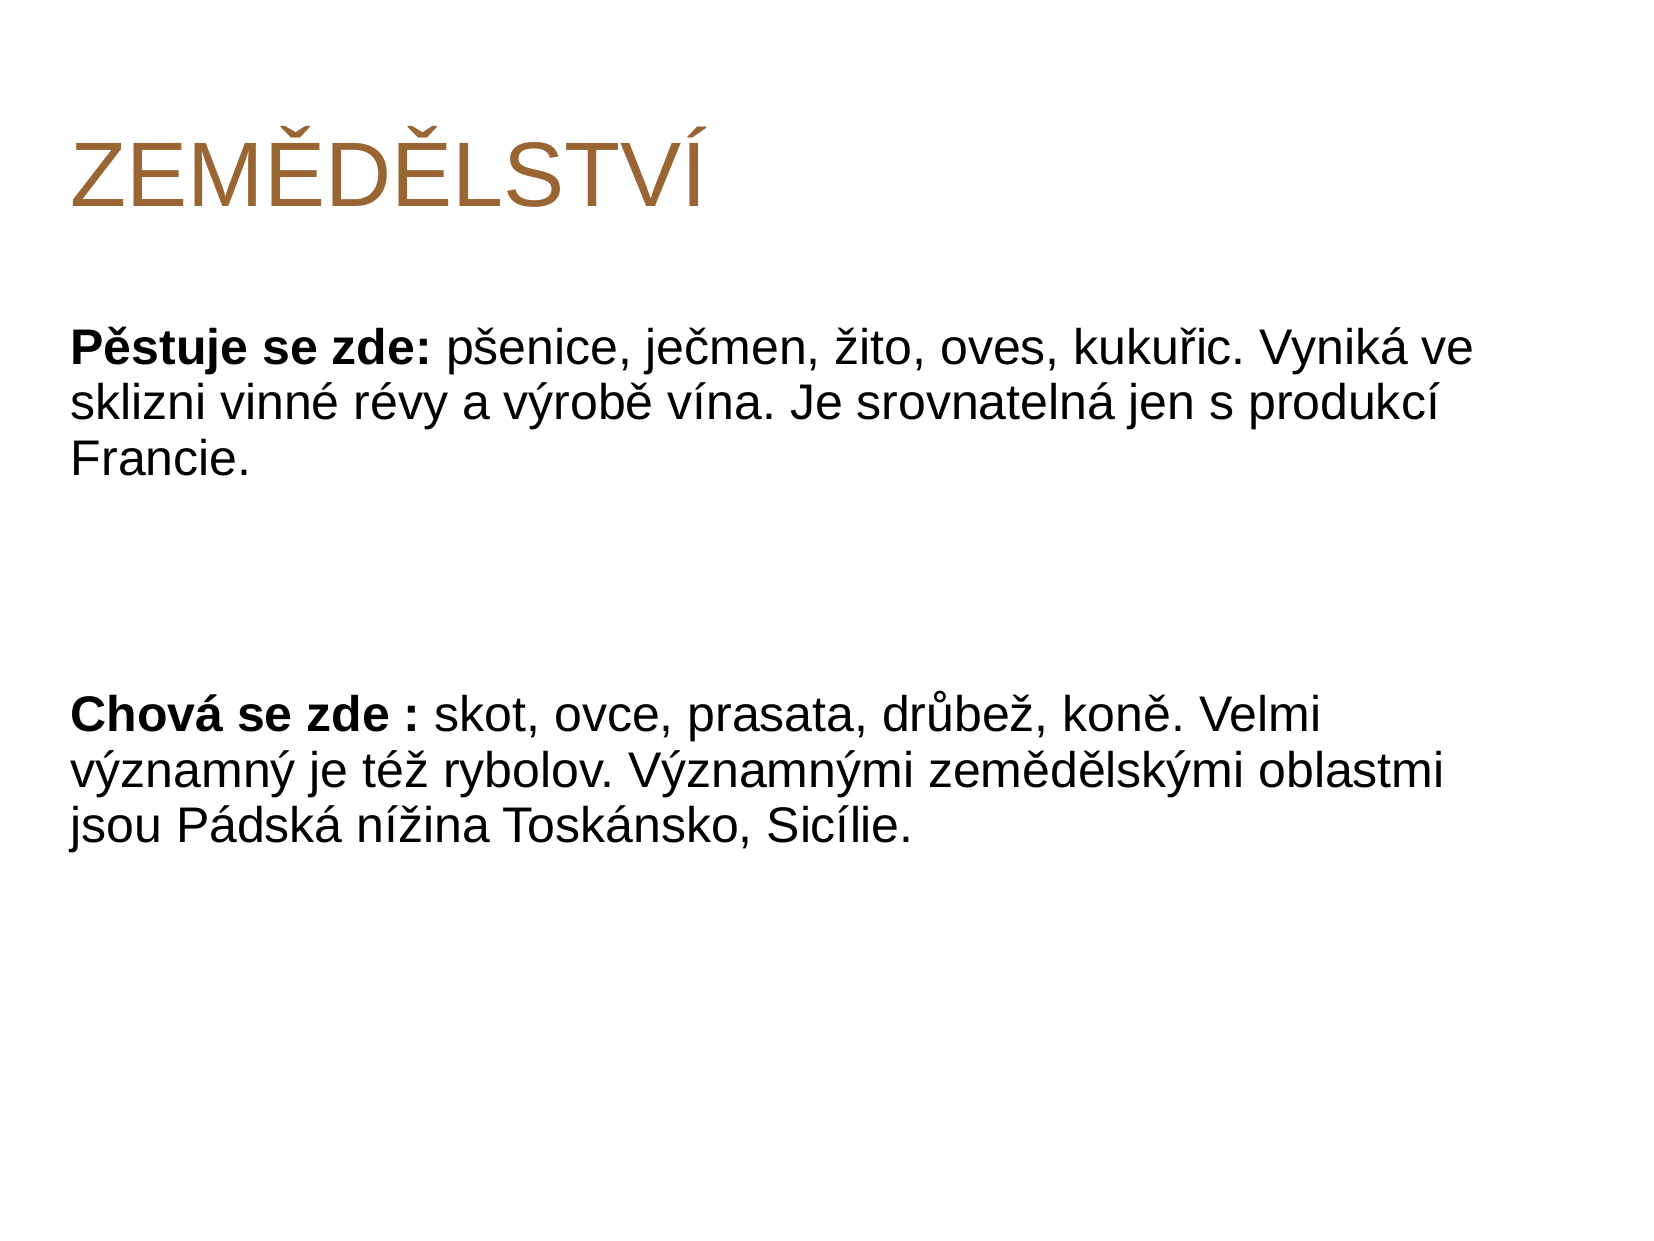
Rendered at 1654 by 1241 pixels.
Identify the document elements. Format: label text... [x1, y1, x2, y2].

title ZEMĚDĚLSTVÍ [70, 70, 1560, 278]
list Pěstuje se zde: pšenice, ječmen, žito, oves, kukuřic. Vyniká ve sklizni vinné révy a výrobě vína. Je srovnatelná jen s produkcí Francie. Chová se zde : skot, ovce, prasata, drůbež, koně. Velmi významný je též rybolov. Významnými zemědělskými oblastmi jsou Pádská nížina Toskánsko, Sicílie. [0, 318, 1489, 1138]
